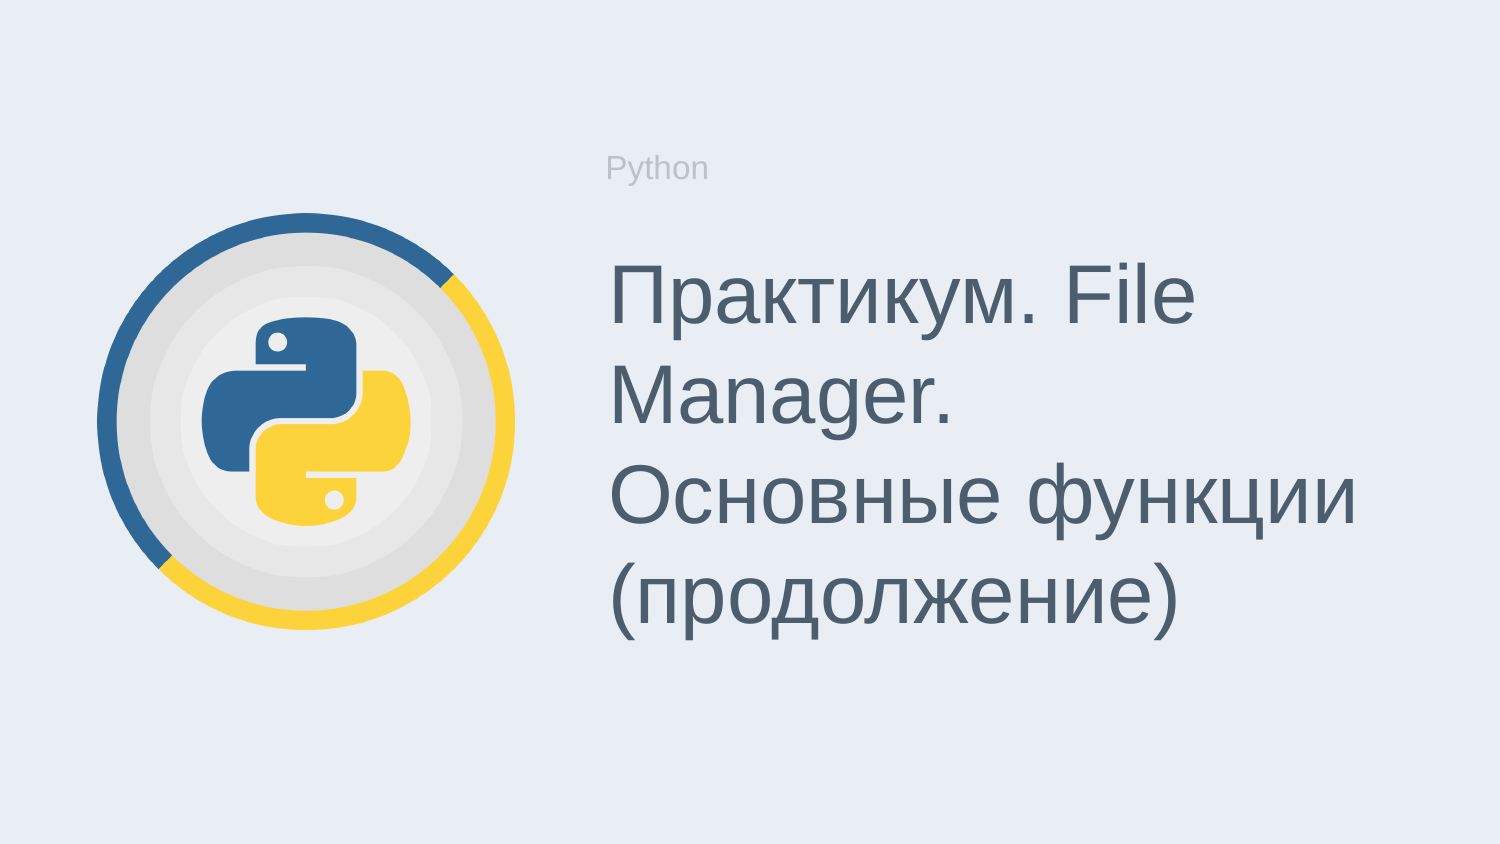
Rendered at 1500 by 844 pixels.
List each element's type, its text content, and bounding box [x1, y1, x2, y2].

text_box Практикум. File Manager. Основные функции (продолжение) [603, 235, 1423, 630]
picture [97, 213, 515, 630]
title Python [601, 141, 1182, 188]
